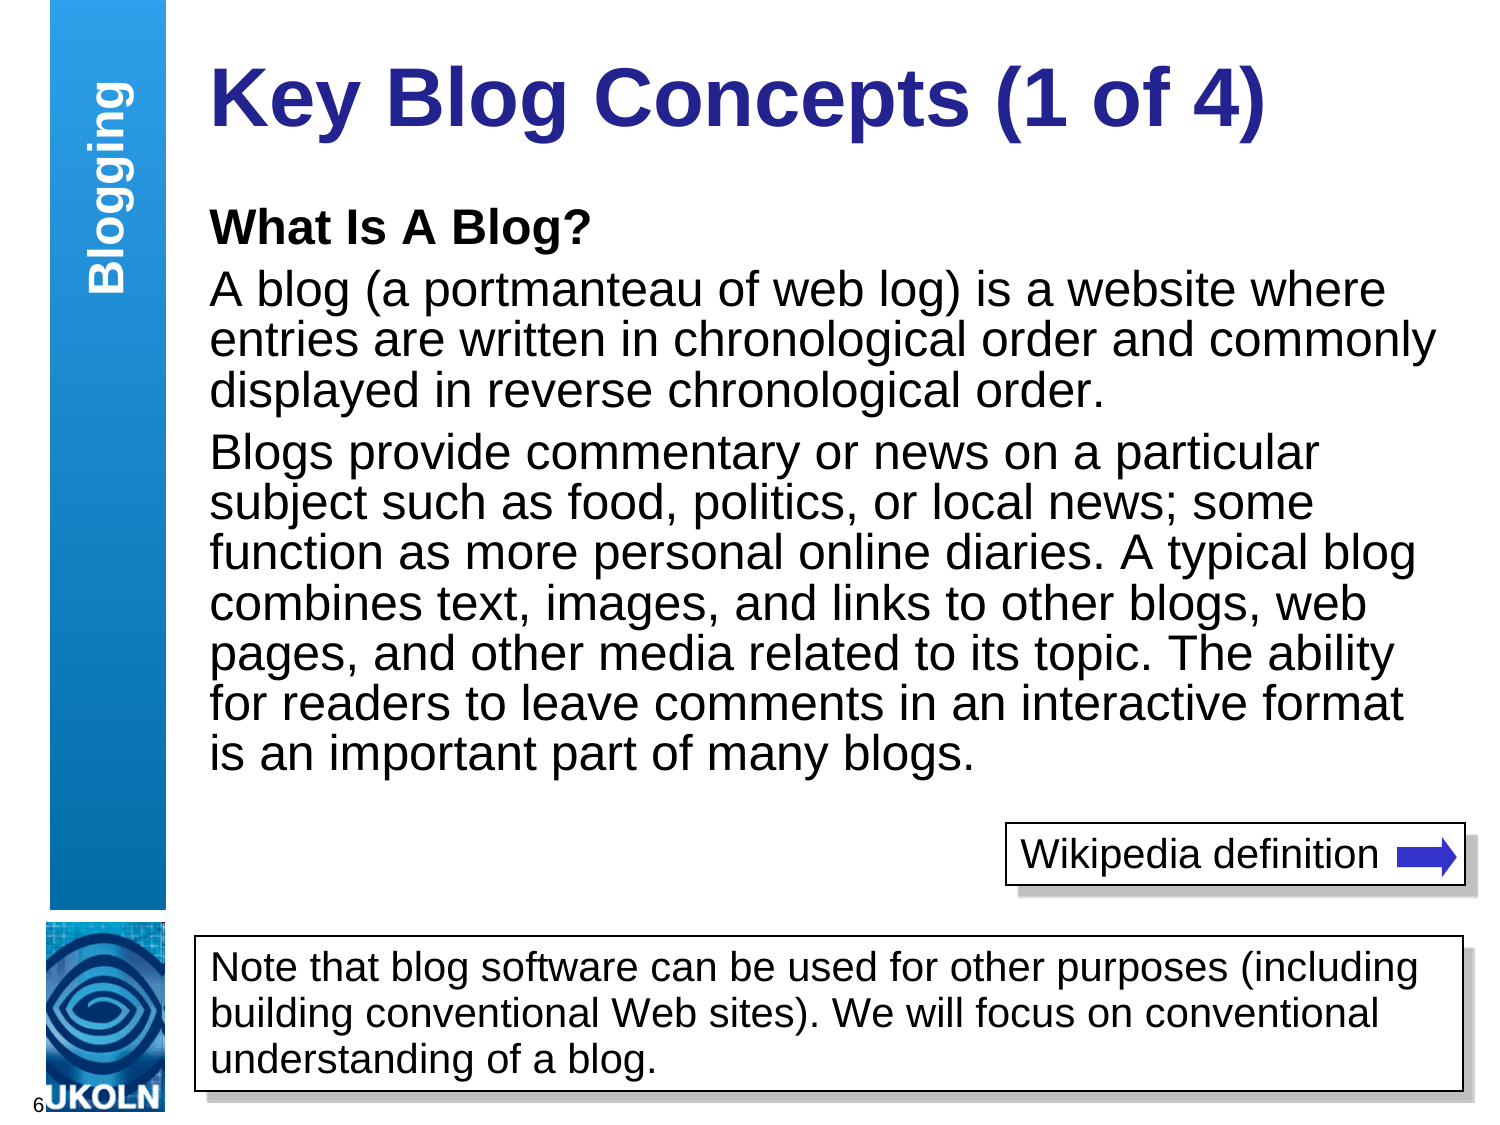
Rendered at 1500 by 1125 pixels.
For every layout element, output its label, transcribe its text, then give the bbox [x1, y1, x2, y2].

text_box Wikipedia definition [1005, 823, 1466, 886]
text_box Blogging [70, 64, 142, 312]
text_box Note that blog software can be used for other purposes (including building conventional Web sites). We will focus on conventional understanding of a blog. [195, 935, 1463, 1091]
picture [46, 922, 58, 927]
picture [46, 922, 165, 1112]
text_box [1397, 836, 1457, 878]
title Key Blog Concepts (1 of 4) [194, 39, 1447, 156]
list What Is A Blog? A blog (a portmanteau of web log) is a website where entries are written in chronological order and commonly displayed in reverse chronological order. Blogs provide commentary or news on a particular subject such as food, politics, or local news; some function as more personal online diaries. A typical blog combines text, images, and links to other blogs, web pages, and other media related to its topic. The ability for readers to leave comments in an interactive format is an important part of many blogs. [194, 196, 1463, 863]
